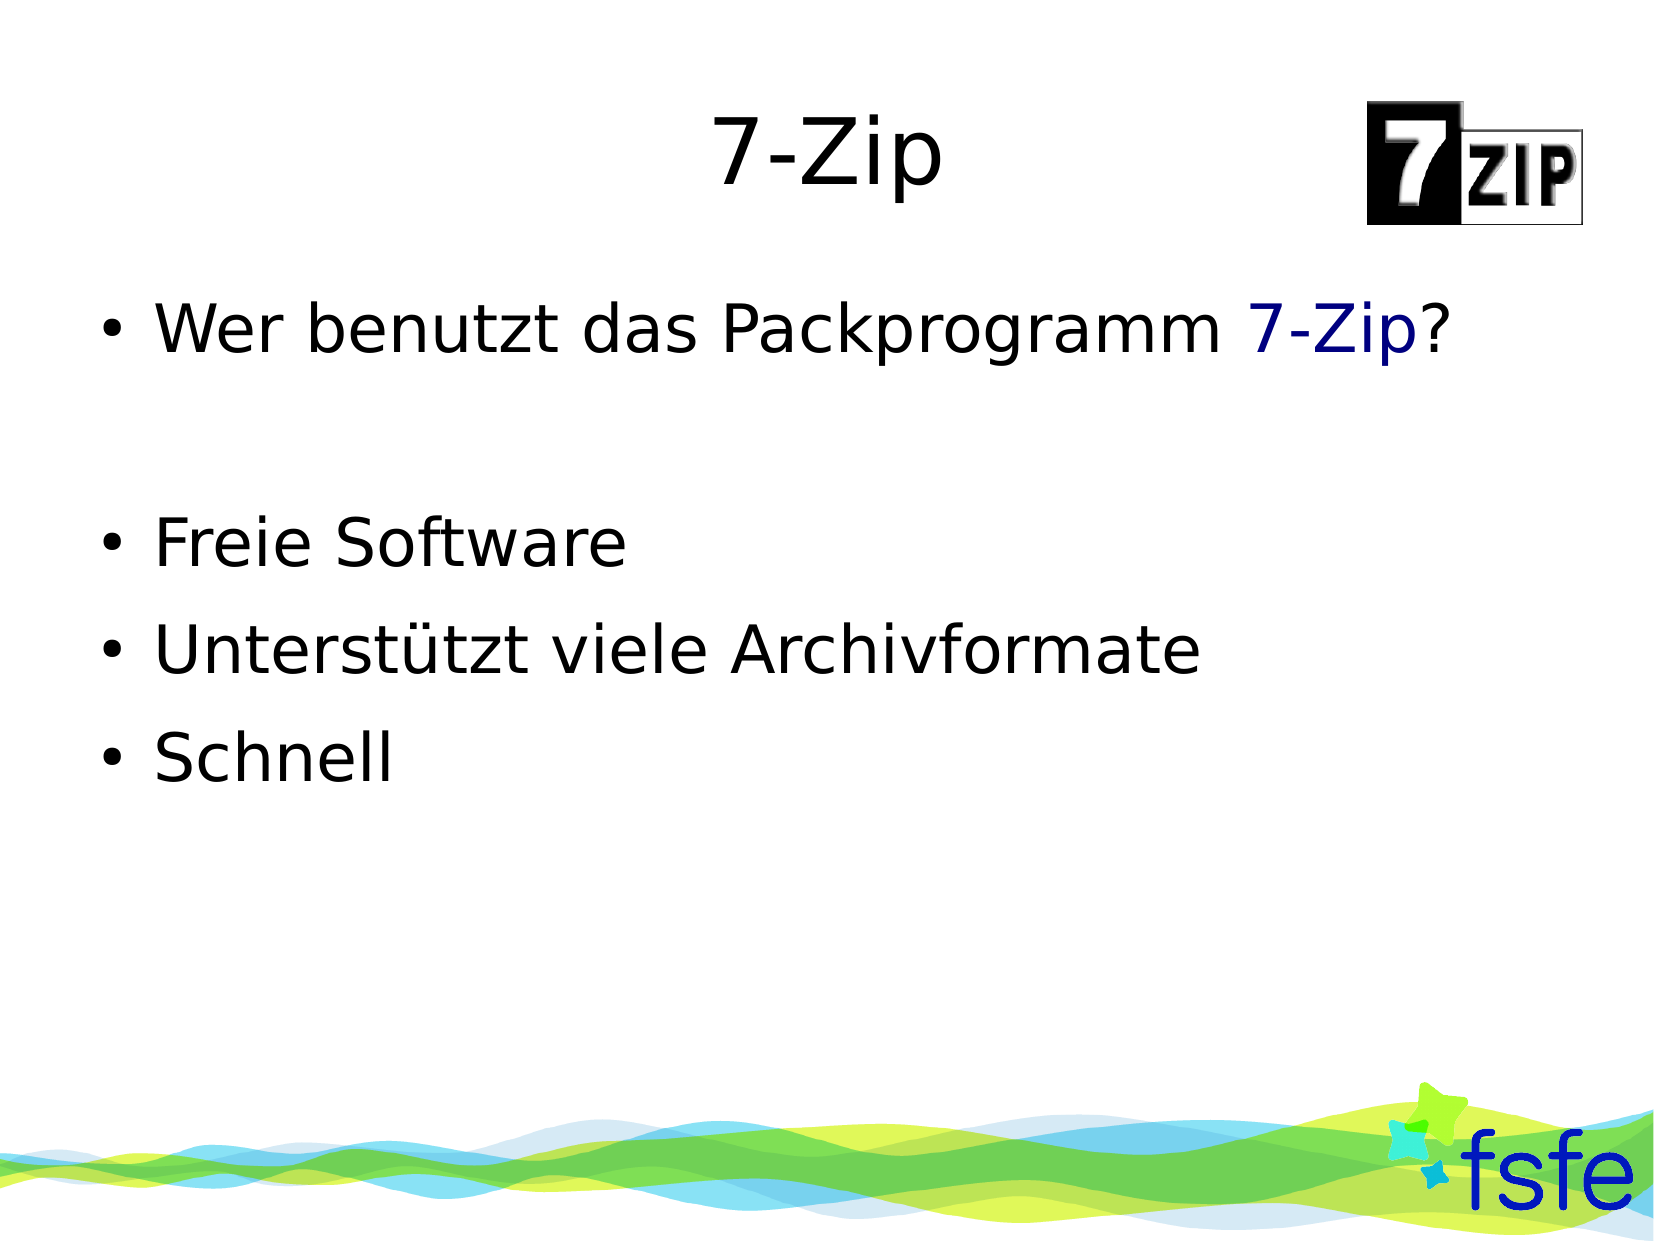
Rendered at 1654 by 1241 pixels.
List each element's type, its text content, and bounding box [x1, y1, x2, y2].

list Wer benutzt das Packprogramm 7-Zip? Freie Software Unterstützt viele Archivformate Schnell [82, 290, 1571, 1010]
picture [1367, 101, 1583, 225]
picture [0, 1081, 1654, 1241]
title 7-Zip [82, 49, 1571, 257]
